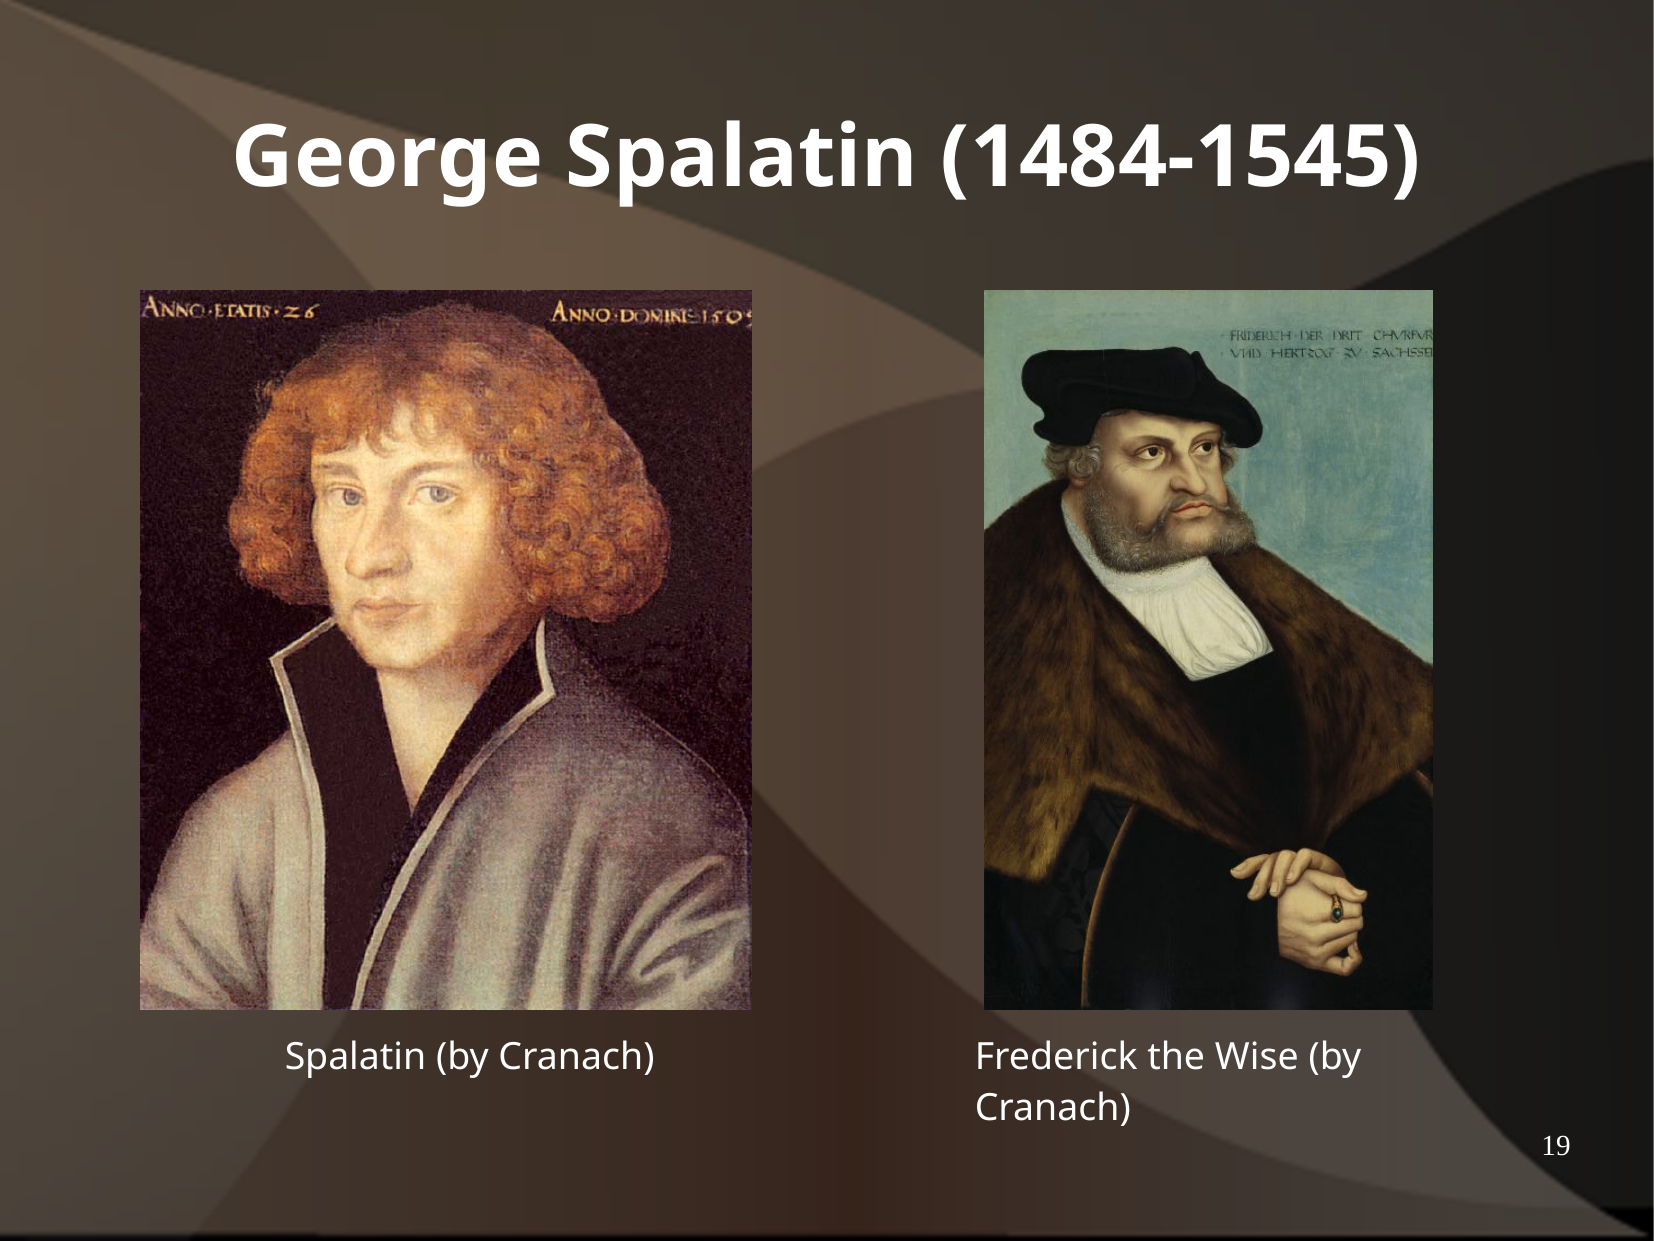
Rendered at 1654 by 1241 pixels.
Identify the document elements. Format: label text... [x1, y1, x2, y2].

text_box Frederick the Wise (by Cranach) [960, 1021, 1455, 1081]
picture [0, 0, 1654, 1241]
text_box Spalatin (by Cranach) [270, 1021, 609, 1081]
title George Spalatin (1484-1545) [82, 49, 1571, 257]
